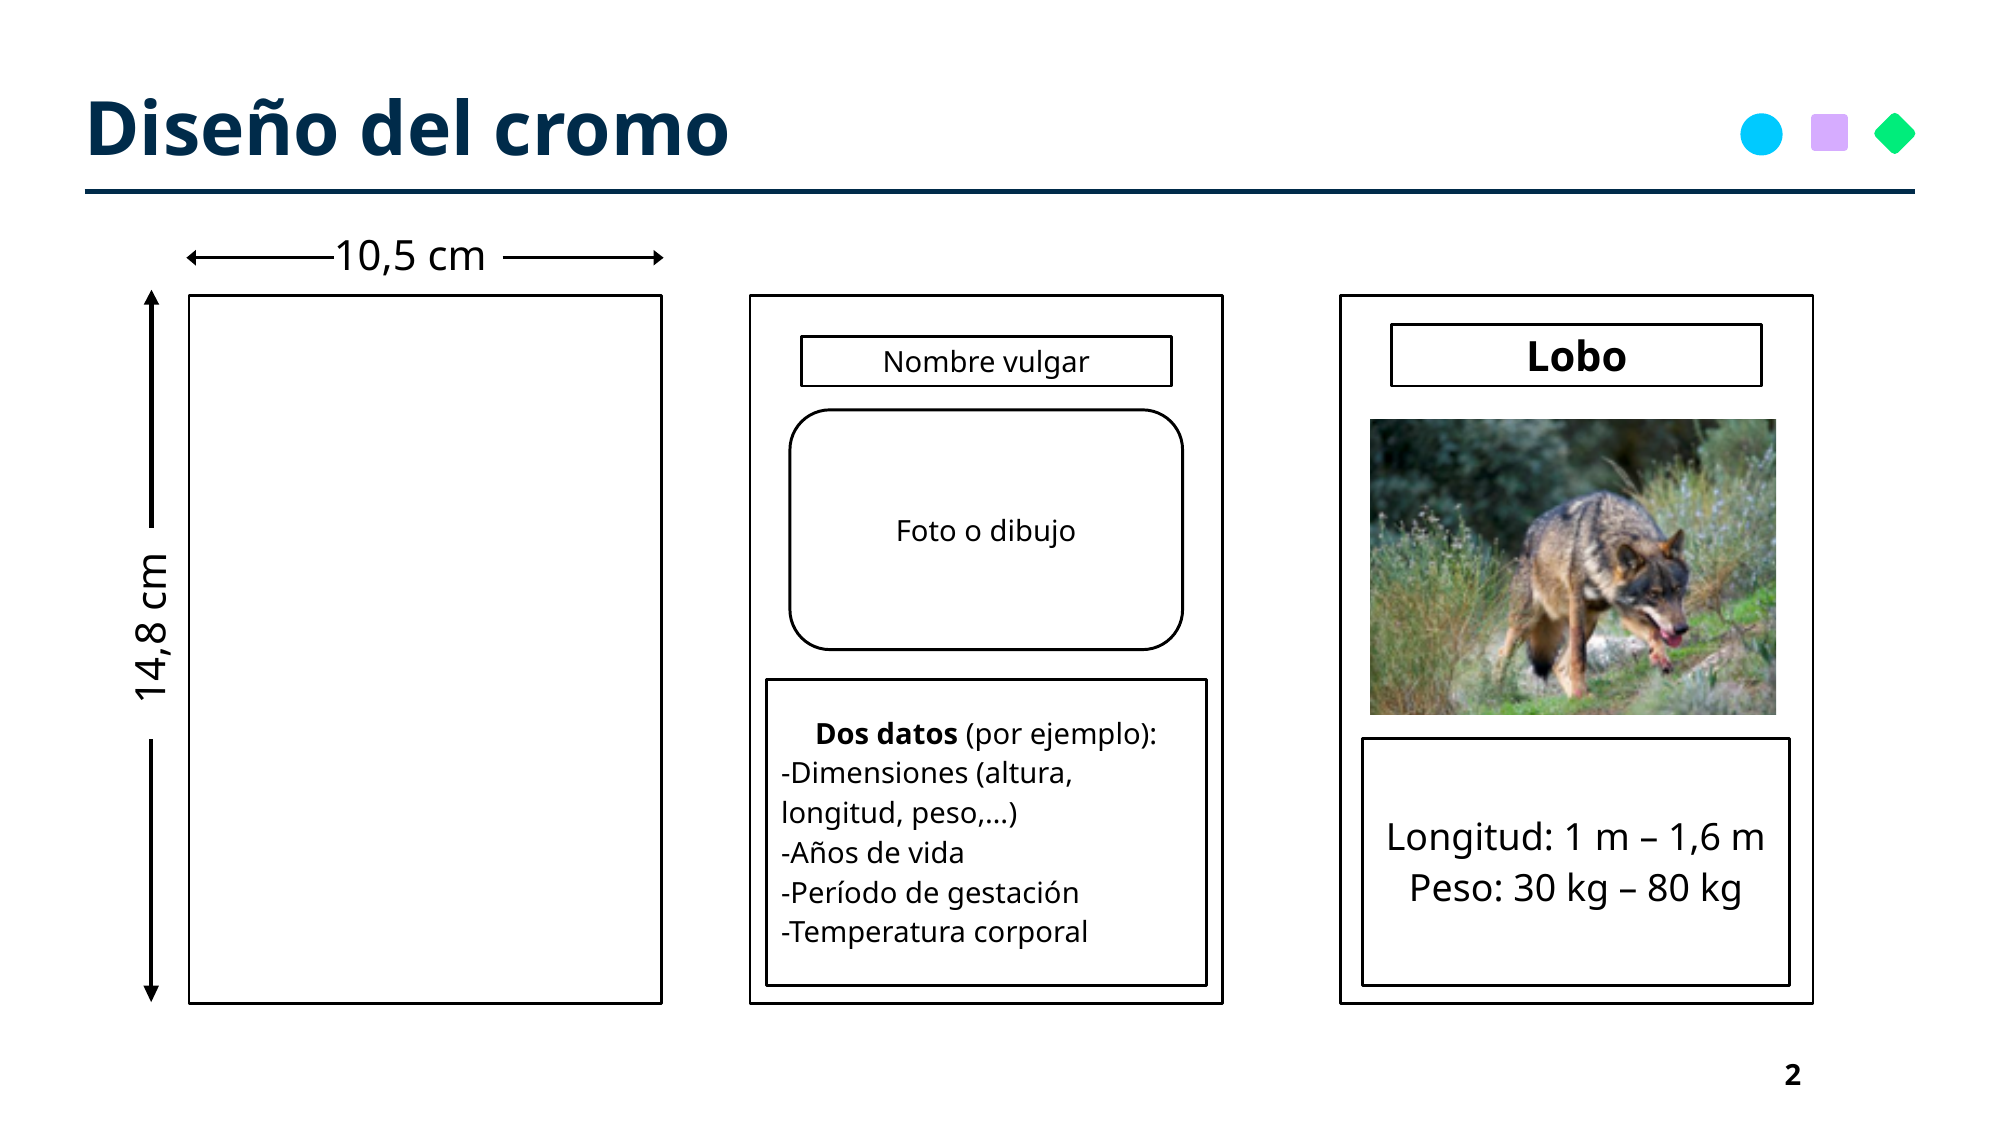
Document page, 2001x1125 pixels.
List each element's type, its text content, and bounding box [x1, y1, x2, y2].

text_box [188, 295, 662, 1004]
picture [501, 236, 680, 278]
text_box [750, 295, 1223, 1004]
picture [129, 738, 172, 1028]
text_box 14,8 cm [115, 545, 184, 720]
text_box Lobo [1391, 324, 1762, 386]
text_box 10,5 cm [318, 220, 493, 288]
text_box Longitud: 1 m – 1,6 m Peso: 30 kg – 80 kg [1362, 738, 1790, 986]
text_box [1340, 295, 1813, 1004]
picture [129, 236, 318, 528]
text_box Nombre vulgar [801, 336, 1172, 386]
title Diseño del cromo [84, 29, 1601, 178]
picture [1370, 419, 1777, 715]
text_box Foto o dibujo [789, 409, 1183, 650]
text_box Dos datos (por ejemplo): -Dimensiones (altura, longitud, peso,…) -Años de vida -Período de gestación -Temperatura corporal [766, 679, 1207, 986]
